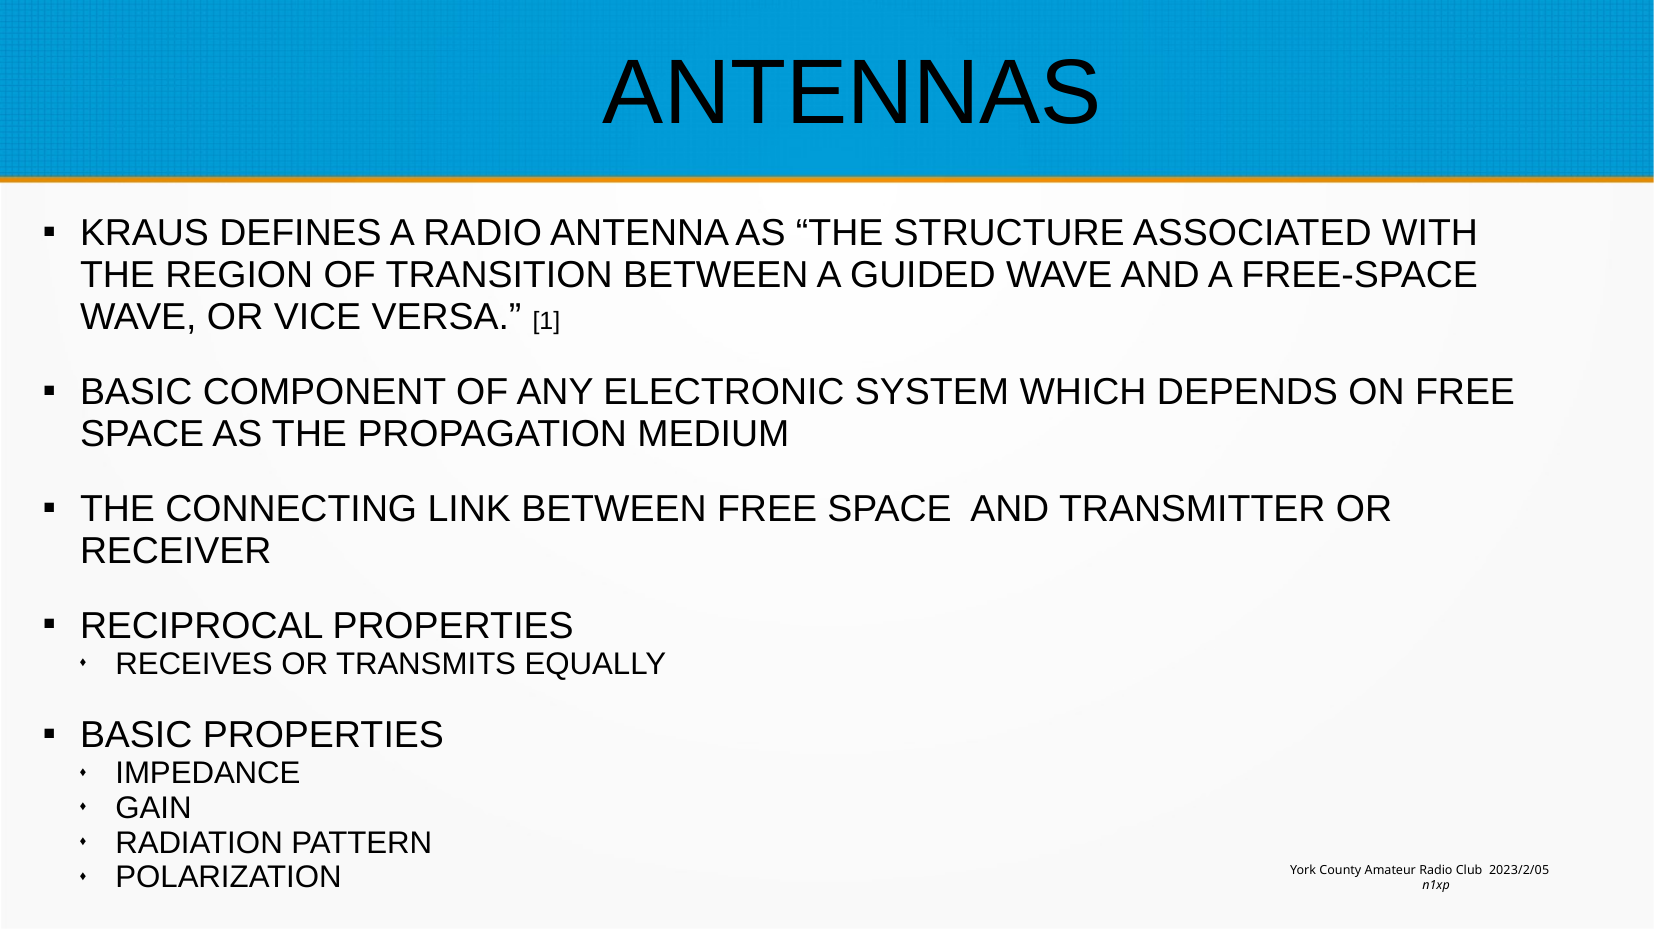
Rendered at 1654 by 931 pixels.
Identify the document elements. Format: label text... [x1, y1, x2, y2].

text_box ANTENNAS [230, 33, 1475, 151]
text_box KRAUS DEFINES A RADIO ANTENNA AS “THE STRUCTURE ASSOCIATED WITH THE REGION OF TRANSITION BETWEEN A GUIDED WAVE AND A FREE-SPACE WAVE, OR VICE VERSA.” [1] BASIC COMPONENT OF ANY ELECTRONIC SYSTEM WHICH DEPENDS ON FREE SPACE AS THE PROPAGATION MEDIUM THE CONNECTING LINK BETWEEN FREE SPACE AND TRANSMITTER OR RECEIVER RECIPROCAL PROPERTIES RECEIVES OR TRANSMITS EQUALLY BASIC PROPERTIES IMPEDANCE GAIN RADIATION PATTERN POLARIZATION [29, 162, 1574, 902]
picture [0, 175, 1654, 931]
